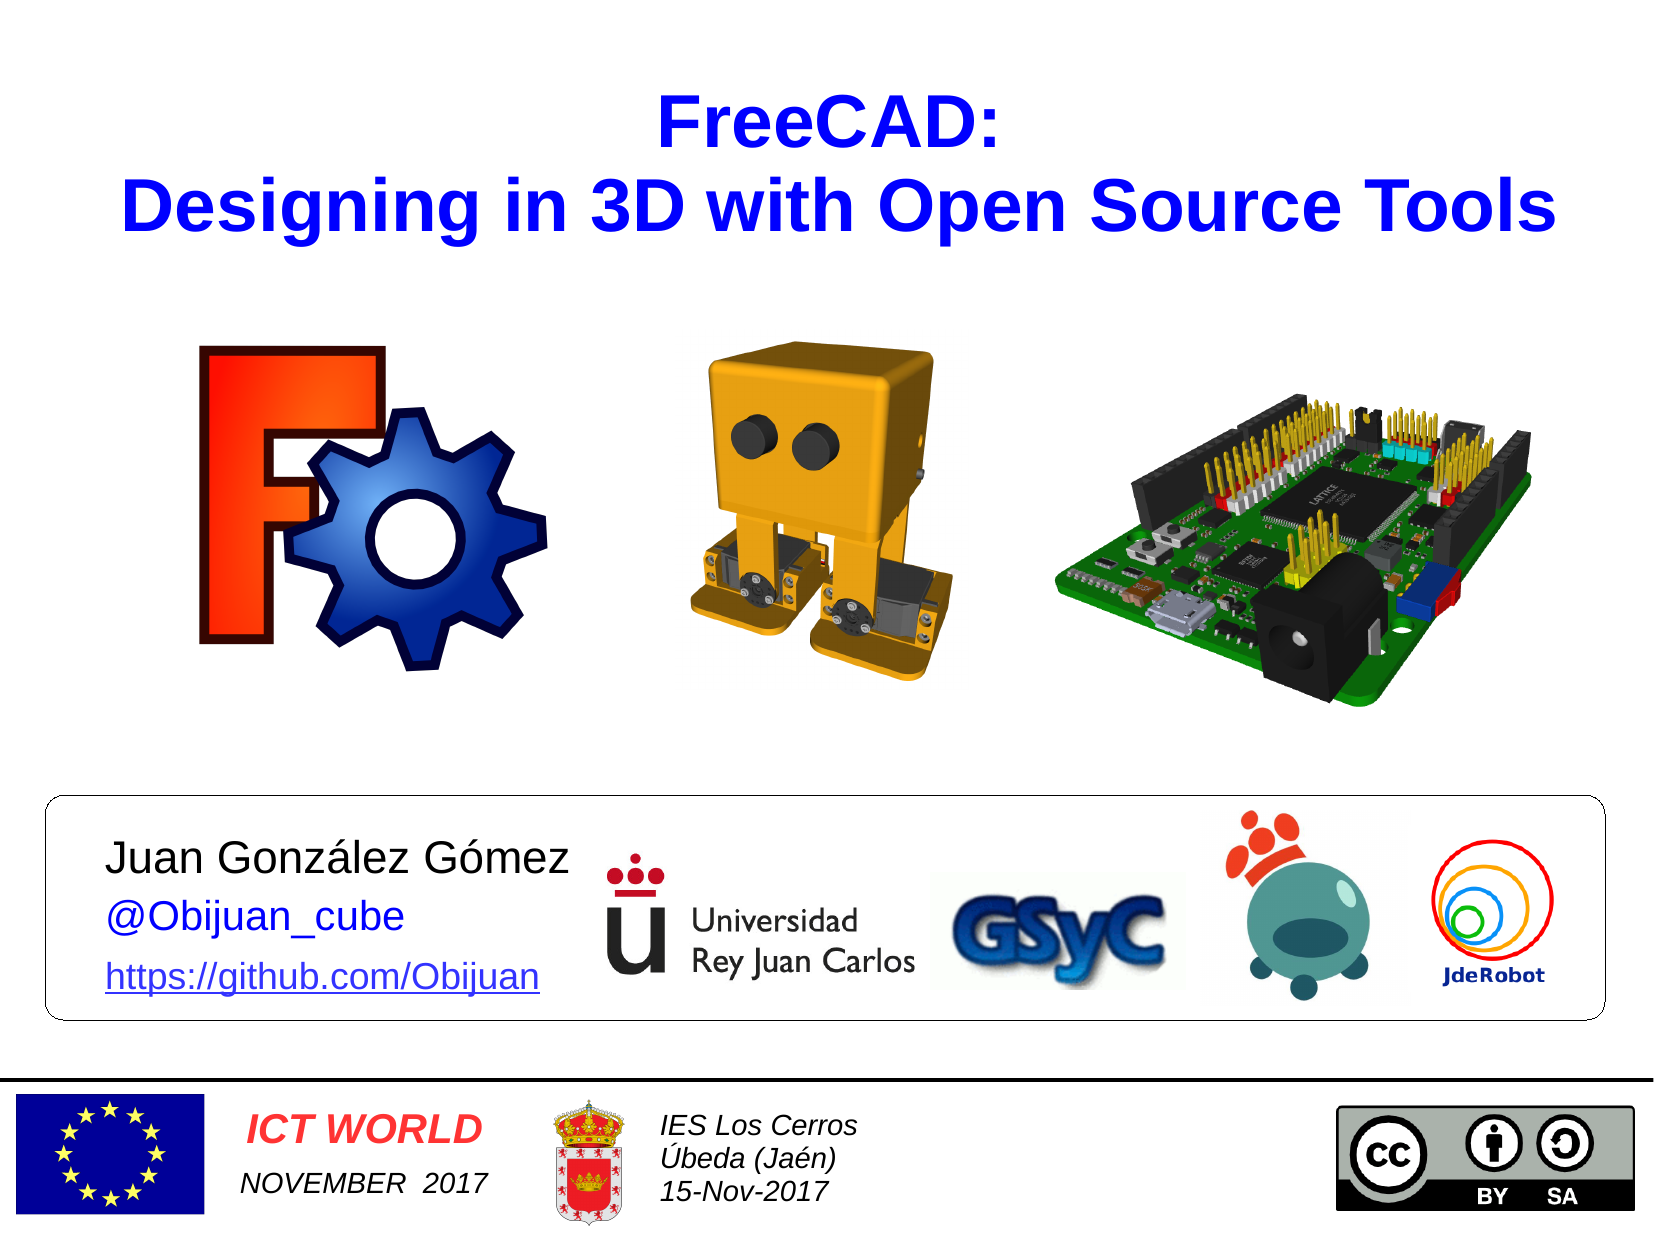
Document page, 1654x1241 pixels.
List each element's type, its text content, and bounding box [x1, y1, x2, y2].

text_box [45, 795, 1606, 1021]
picture [553, 1099, 625, 1226]
text_box Juan González Gómez [90, 825, 601, 916]
picture [1045, 384, 1546, 721]
picture [180, 314, 571, 706]
text_box https://github.com/Obijuan [90, 948, 556, 1006]
picture [1336, 1094, 1636, 1221]
picture [1200, 810, 1576, 1006]
picture [675, 329, 969, 690]
text_box @Obijuan_cube [90, 885, 451, 961]
text_box NOVEMBER 2017 [225, 1159, 553, 1208]
text_box ICT WORLD [231, 1098, 526, 1159]
picture [586, 840, 1186, 991]
text_box IES Los Cerros Úbeda (Jaén) 15-Nov-2017 [645, 1101, 901, 1216]
picture [15, 1093, 205, 1216]
title FreeCAD: Designing in 3D with Open Source Tools [120, 79, 1561, 248]
